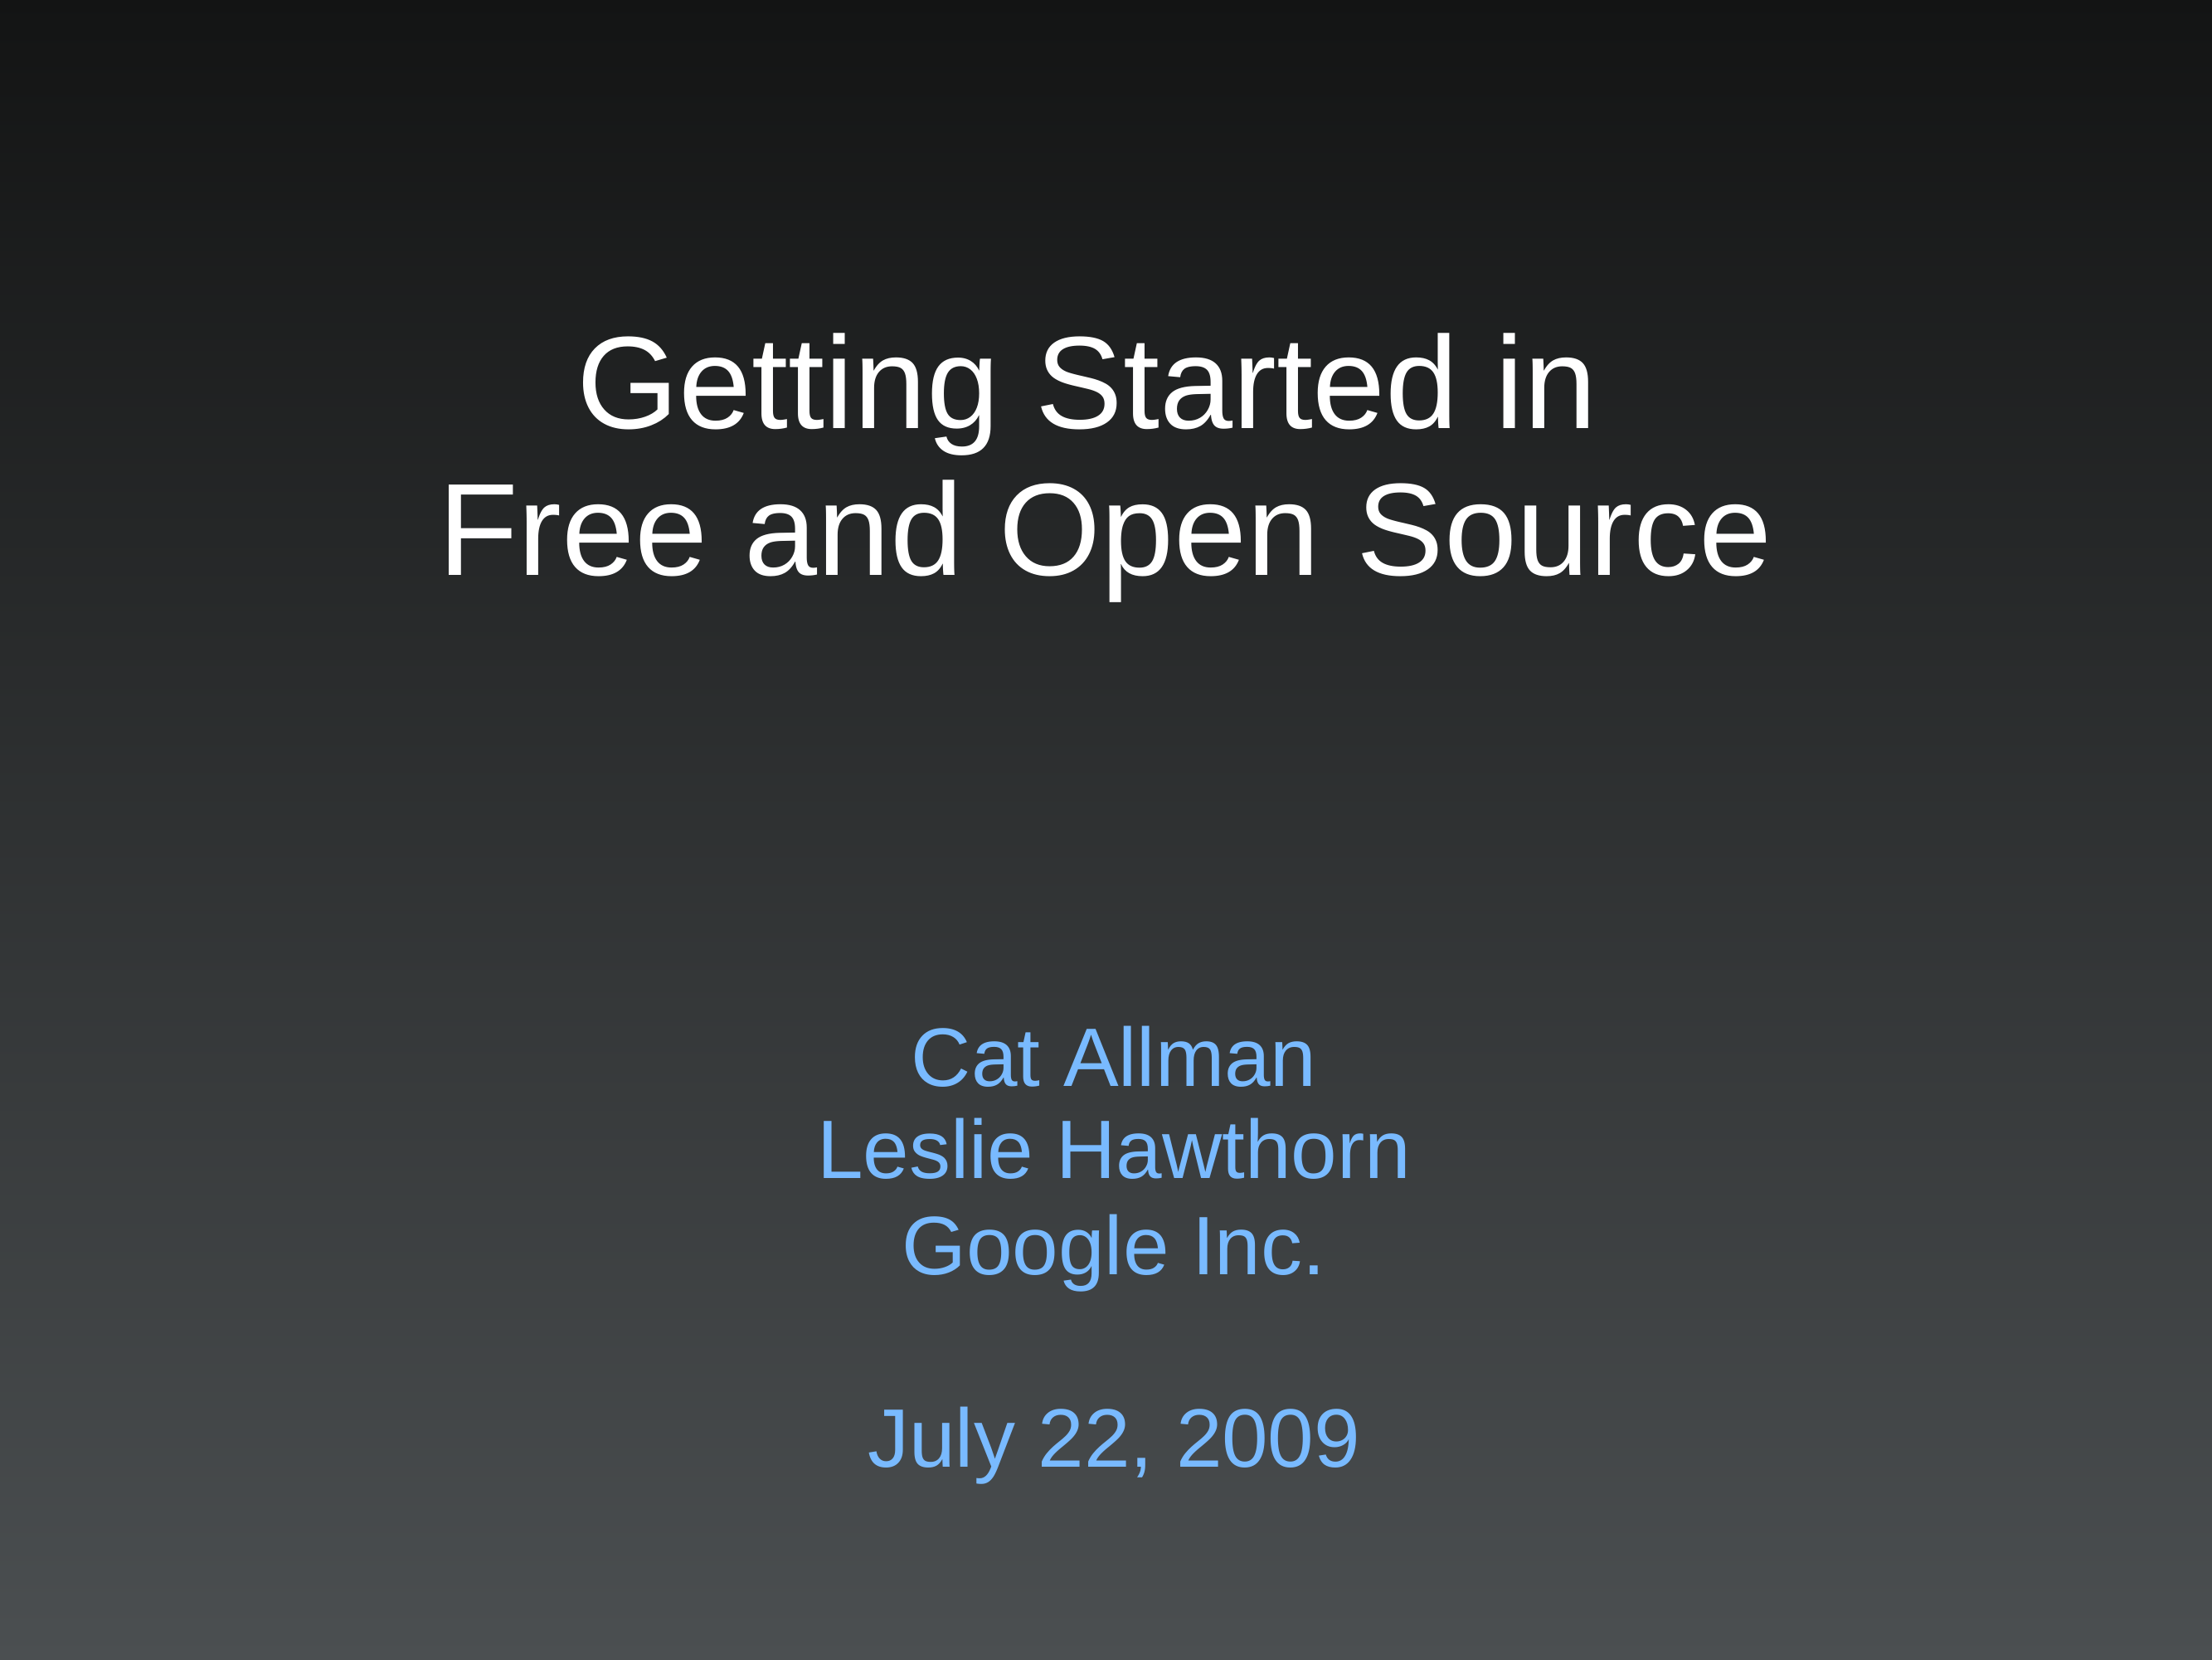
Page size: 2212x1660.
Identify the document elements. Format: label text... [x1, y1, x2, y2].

list Cat Allman Leslie Hawthorn Google Inc. July 22, 2009 [211, 956, 2001, 1541]
title Getting Started in Free and Open Source [290, 184, 1922, 728]
